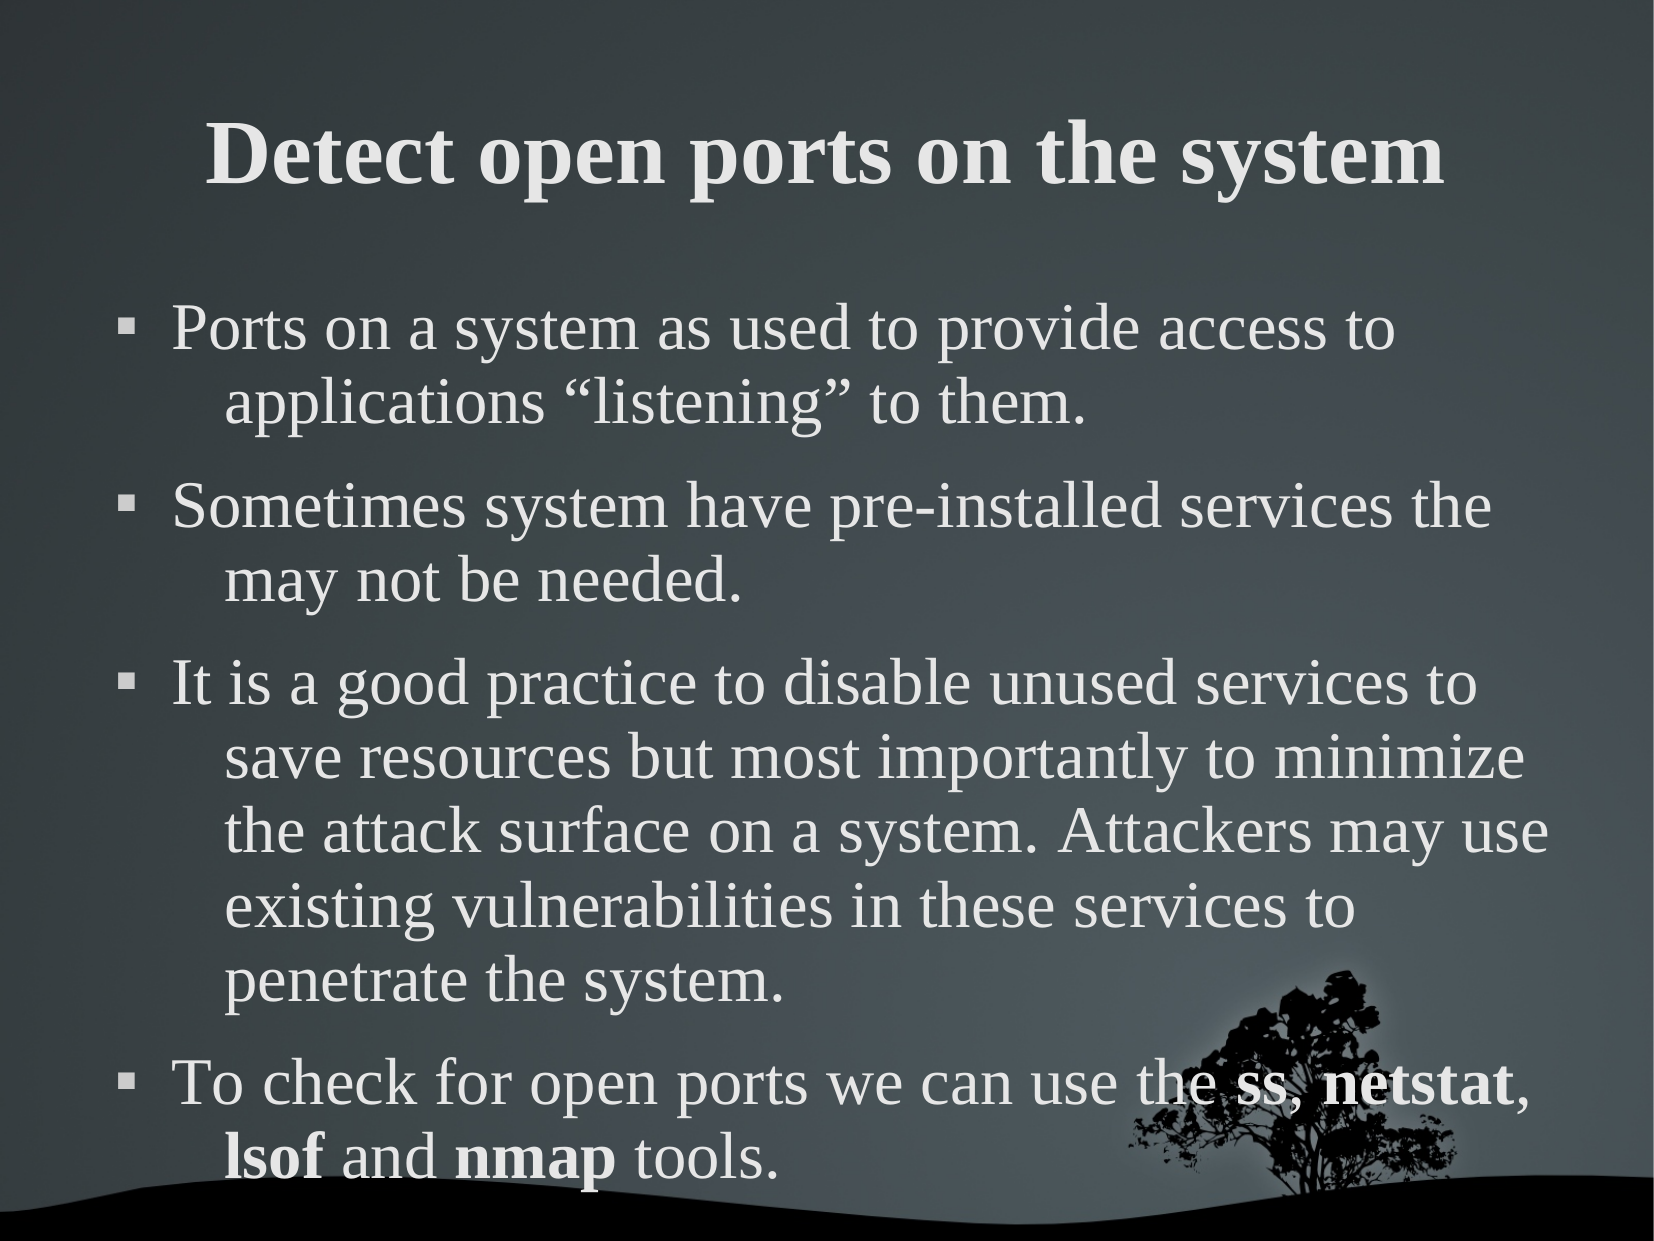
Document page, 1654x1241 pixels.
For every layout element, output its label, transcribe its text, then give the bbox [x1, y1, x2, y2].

list Ports on a system as used to provide access to applications “listening” to them. Sometimes system have pre-installed services the may not be needed. It is a good practice to disable unused services to save resources but most importantly to minimize the attack surface on a system. Attackers may use existing vulnerabilities in these services to penetrate the system. To check for open ports we can use the ss, netstat, lsof and nmap tools. [82, 290, 1571, 1236]
picture [0, 0, 1654, 1241]
title Detect open ports on the system [82, 33, 1571, 273]
